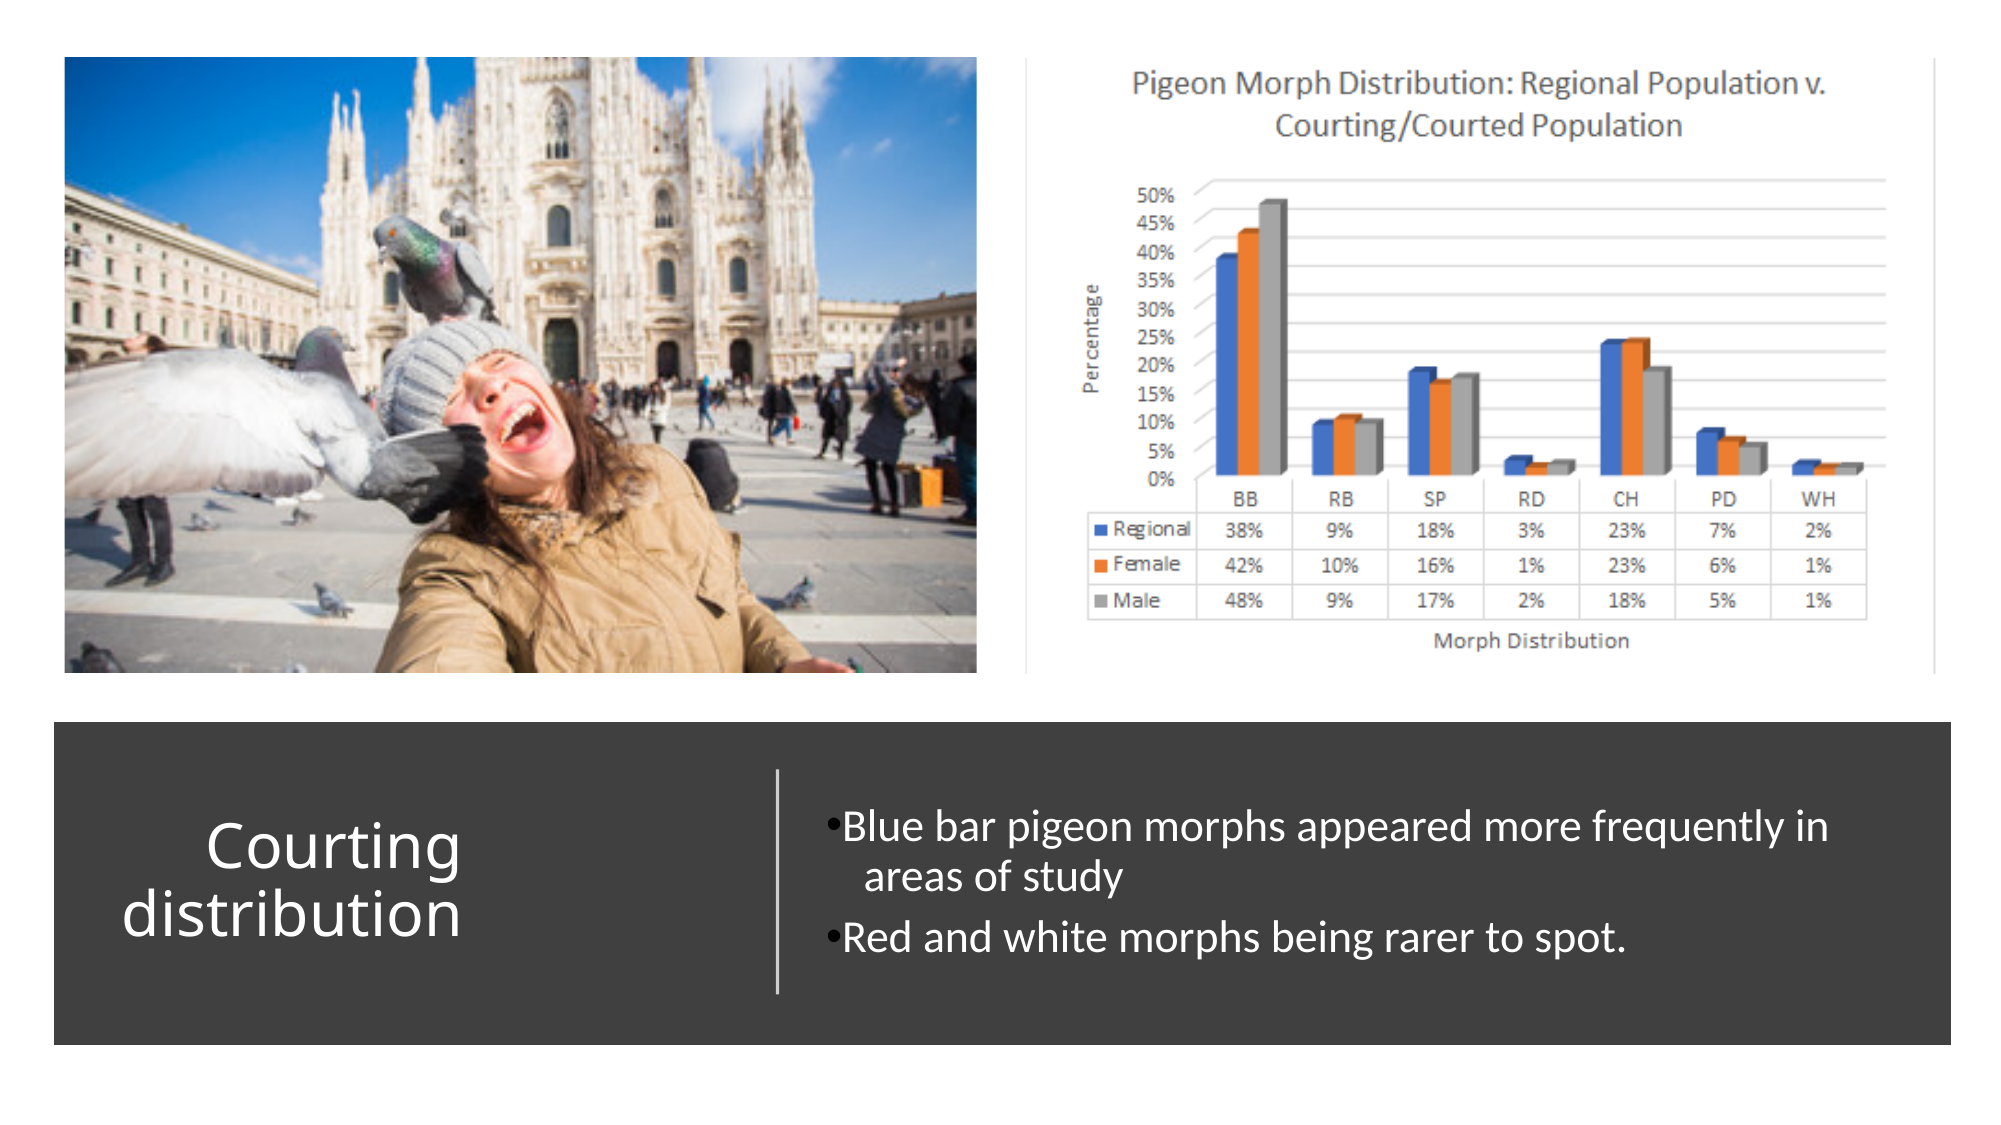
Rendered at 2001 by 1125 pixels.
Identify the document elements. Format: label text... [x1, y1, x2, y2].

title Courting distribution [106, 757, 744, 1008]
picture [64, 57, 977, 673]
text_box [65, 732, 1941, 1035]
text_box Blue bar pigeon morphs appeared more frequently in areas of study Red and white morphs being rarer to spot. [811, 757, 1896, 1008]
picture [1025, 58, 1936, 674]
